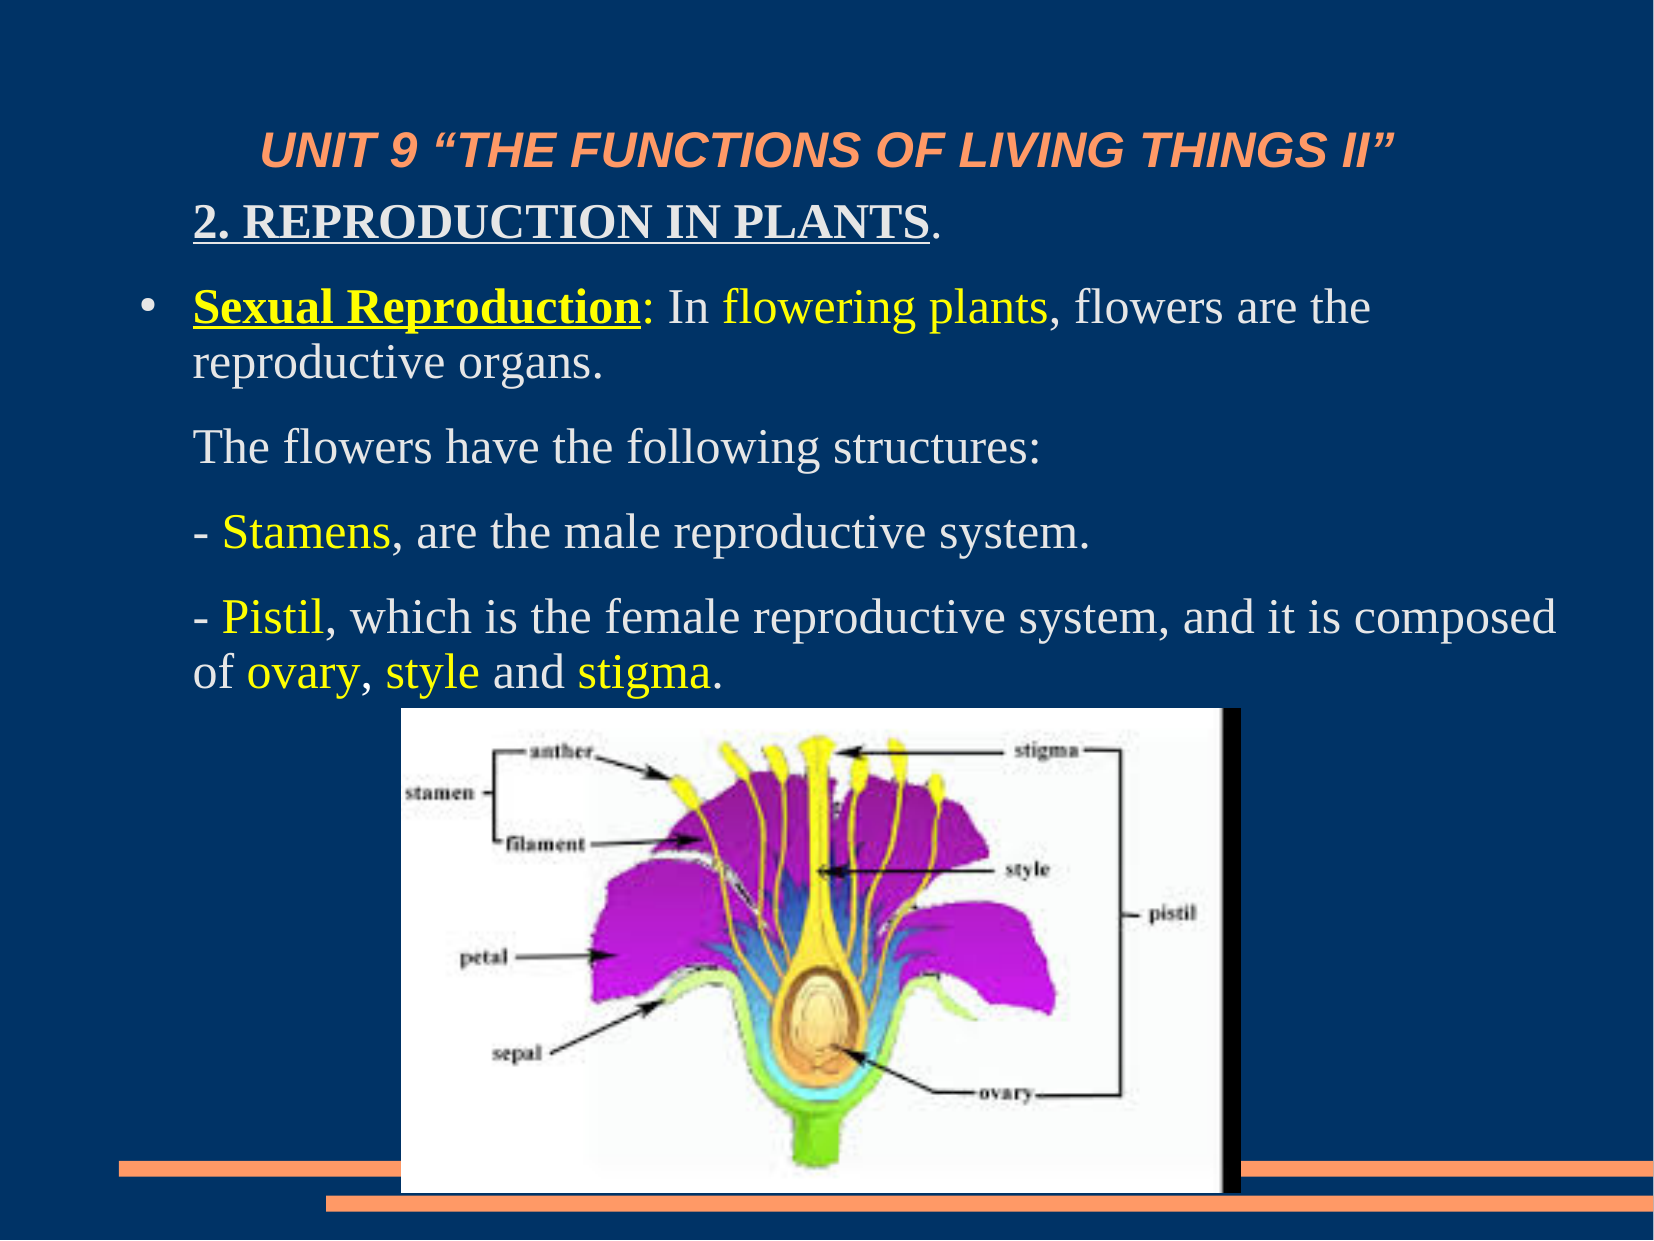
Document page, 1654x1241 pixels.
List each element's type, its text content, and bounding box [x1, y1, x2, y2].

list 2. REPRODUCTION IN PLANTS. Sexual Reproduction: In flowering plants, flowers are the reproductive organs. The flowers have the following structures: - Stamens, are the male reproductive system. - Pistil, which is the female reproductive system, and it is composed of ovary, style and stigma. [121, 194, 1561, 794]
title UNIT 9 “THE FUNCTIONS OF LIVING THINGS II” [121, 46, 1534, 194]
picture [401, 708, 1241, 1193]
